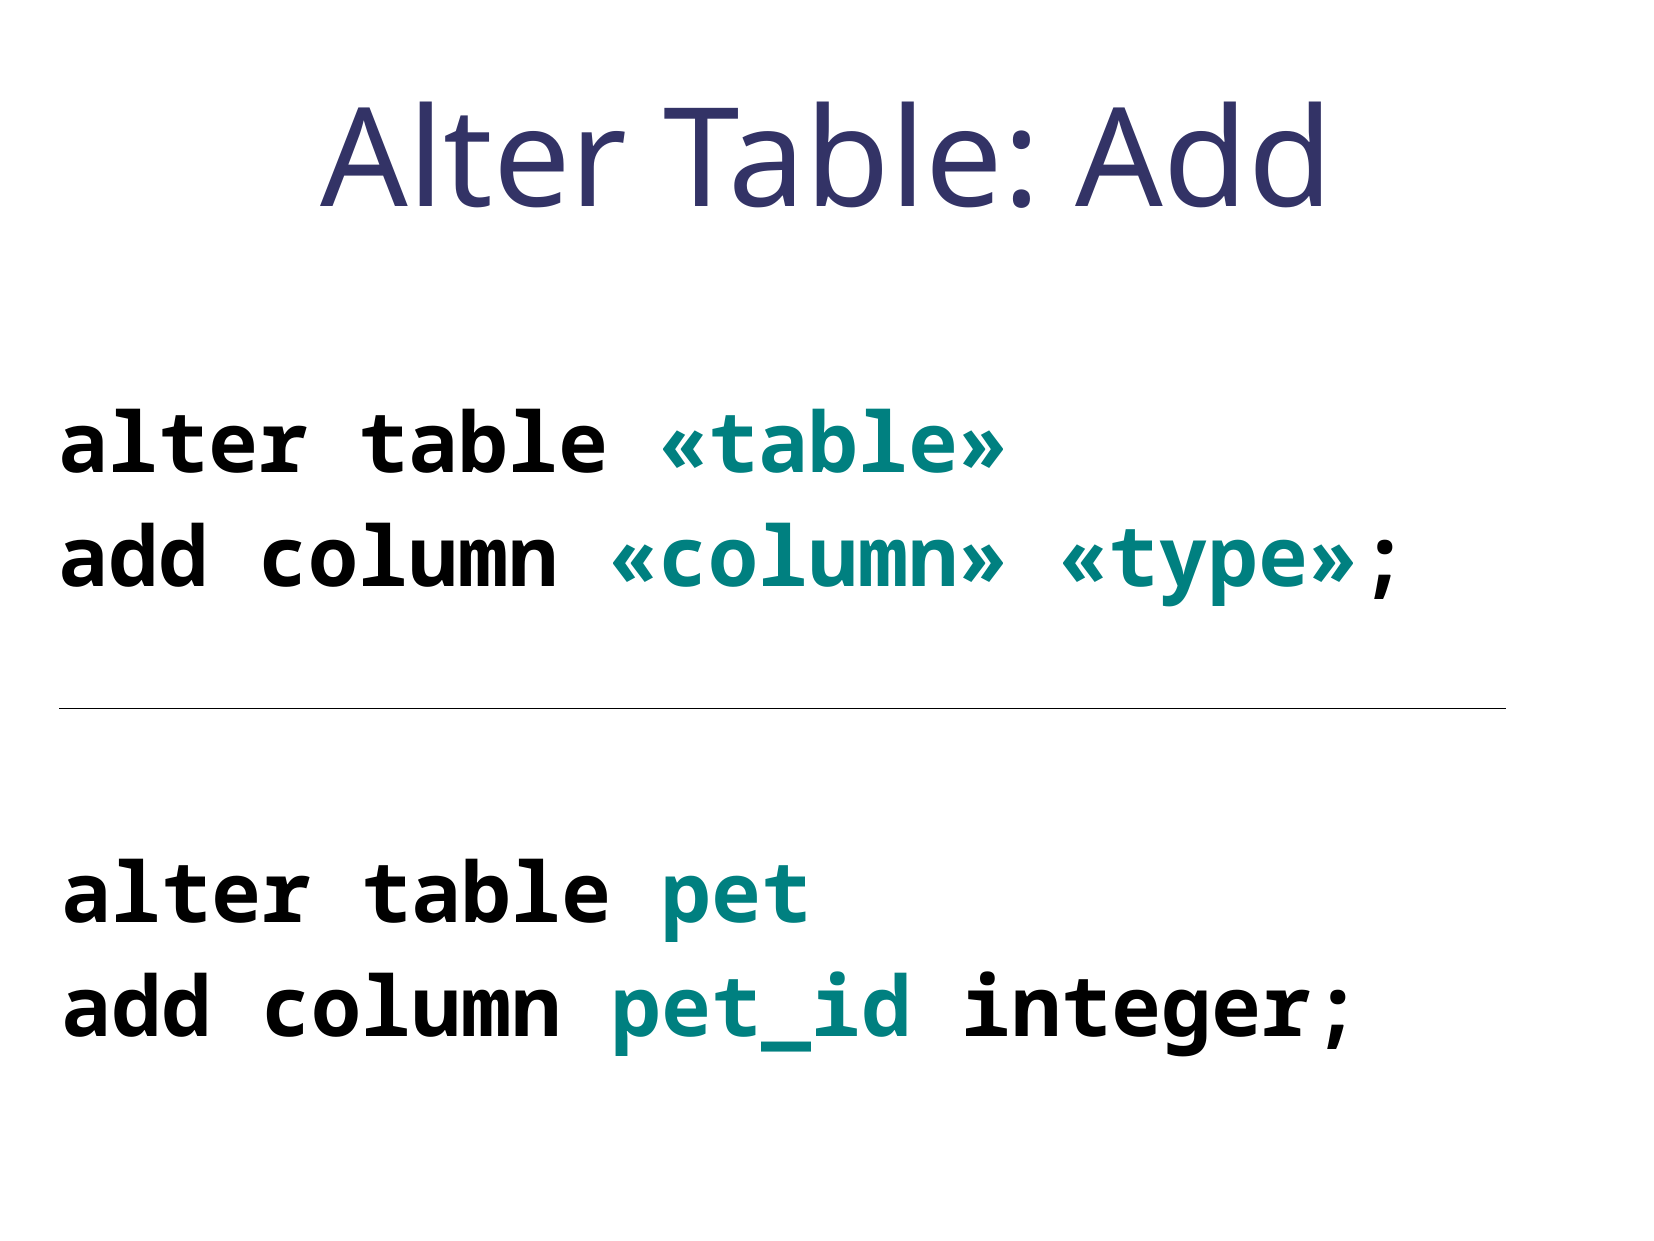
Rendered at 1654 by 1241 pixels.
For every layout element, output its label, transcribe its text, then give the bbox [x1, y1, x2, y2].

title Alter Table: Add [82, 56, 1571, 250]
subtitle alter table «table» add column «column» «type»; [59, 383, 1597, 576]
text_box alter table pet add column pet_id integer; [61, 833, 1565, 1027]
